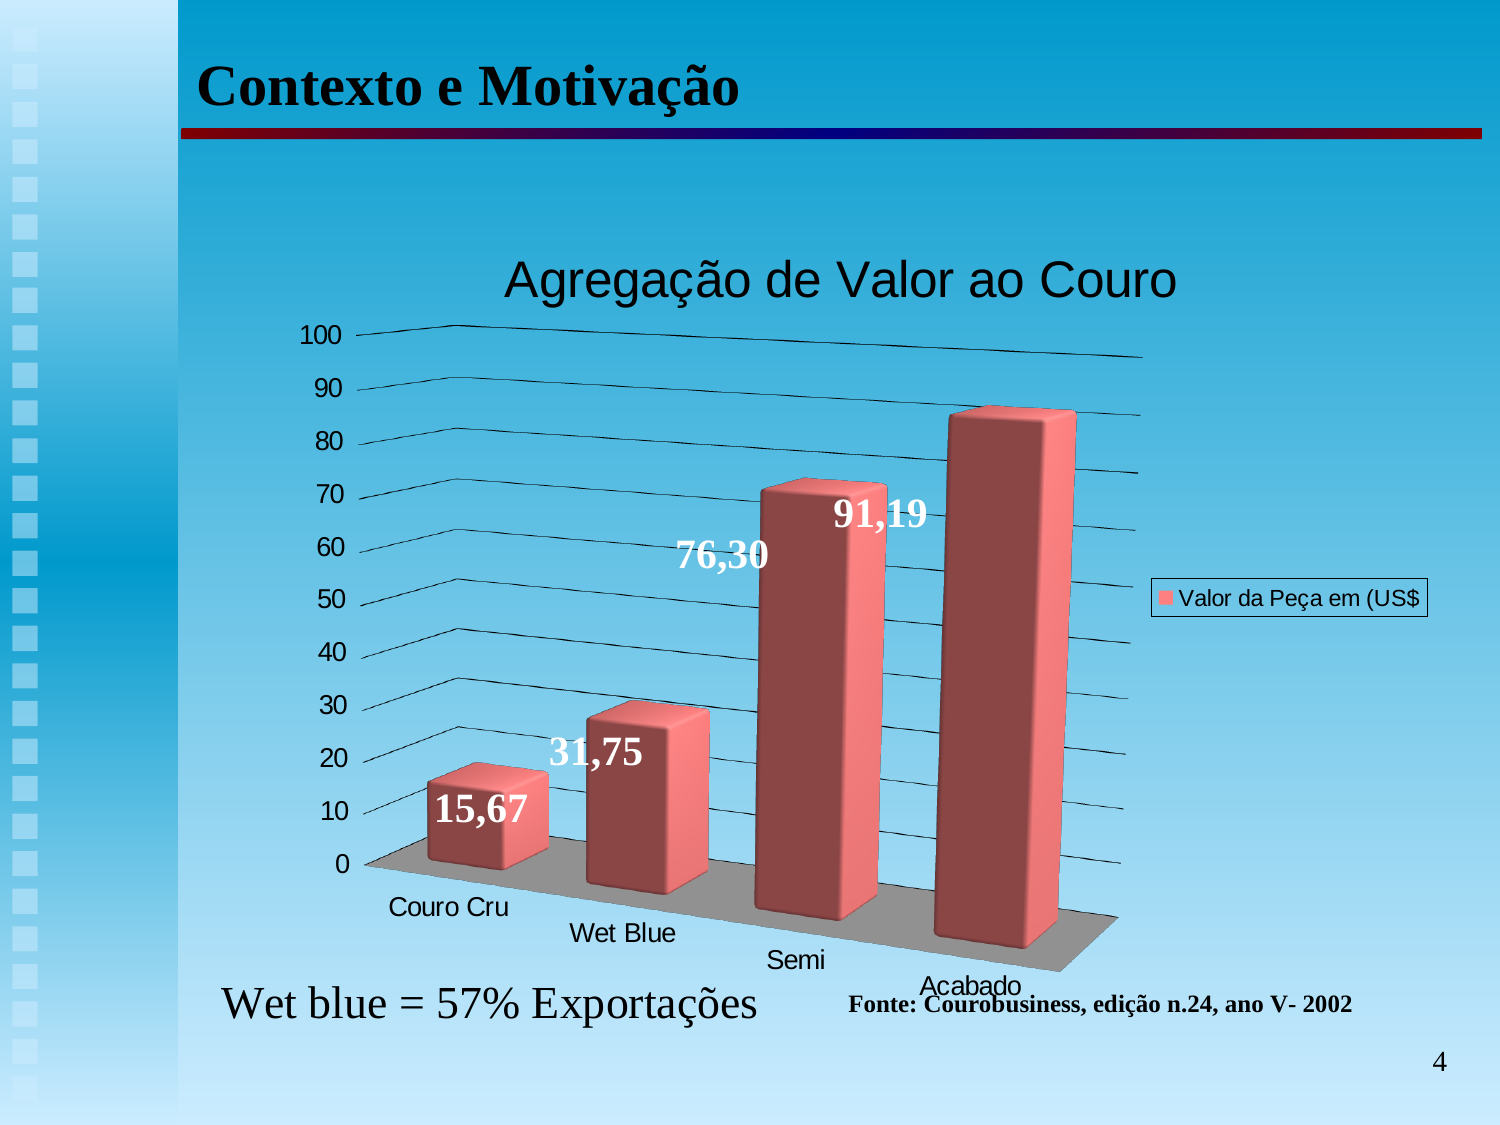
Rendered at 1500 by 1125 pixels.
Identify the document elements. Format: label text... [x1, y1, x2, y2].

text_box 76,30 [674, 533, 849, 577]
text_box 31,75 [548, 731, 723, 775]
text_box Fonte: Courobusiness, edição n.24, ano V- 2002 [848, 991, 1354, 1018]
chart [242, 219, 1435, 1008]
text_box Wet blue = 57% Exportações [221, 980, 760, 1029]
text_box 91,19 [833, 492, 1008, 536]
title Contexto e Motivação [181, 10, 1457, 165]
text_box 15,67 [434, 787, 608, 831]
